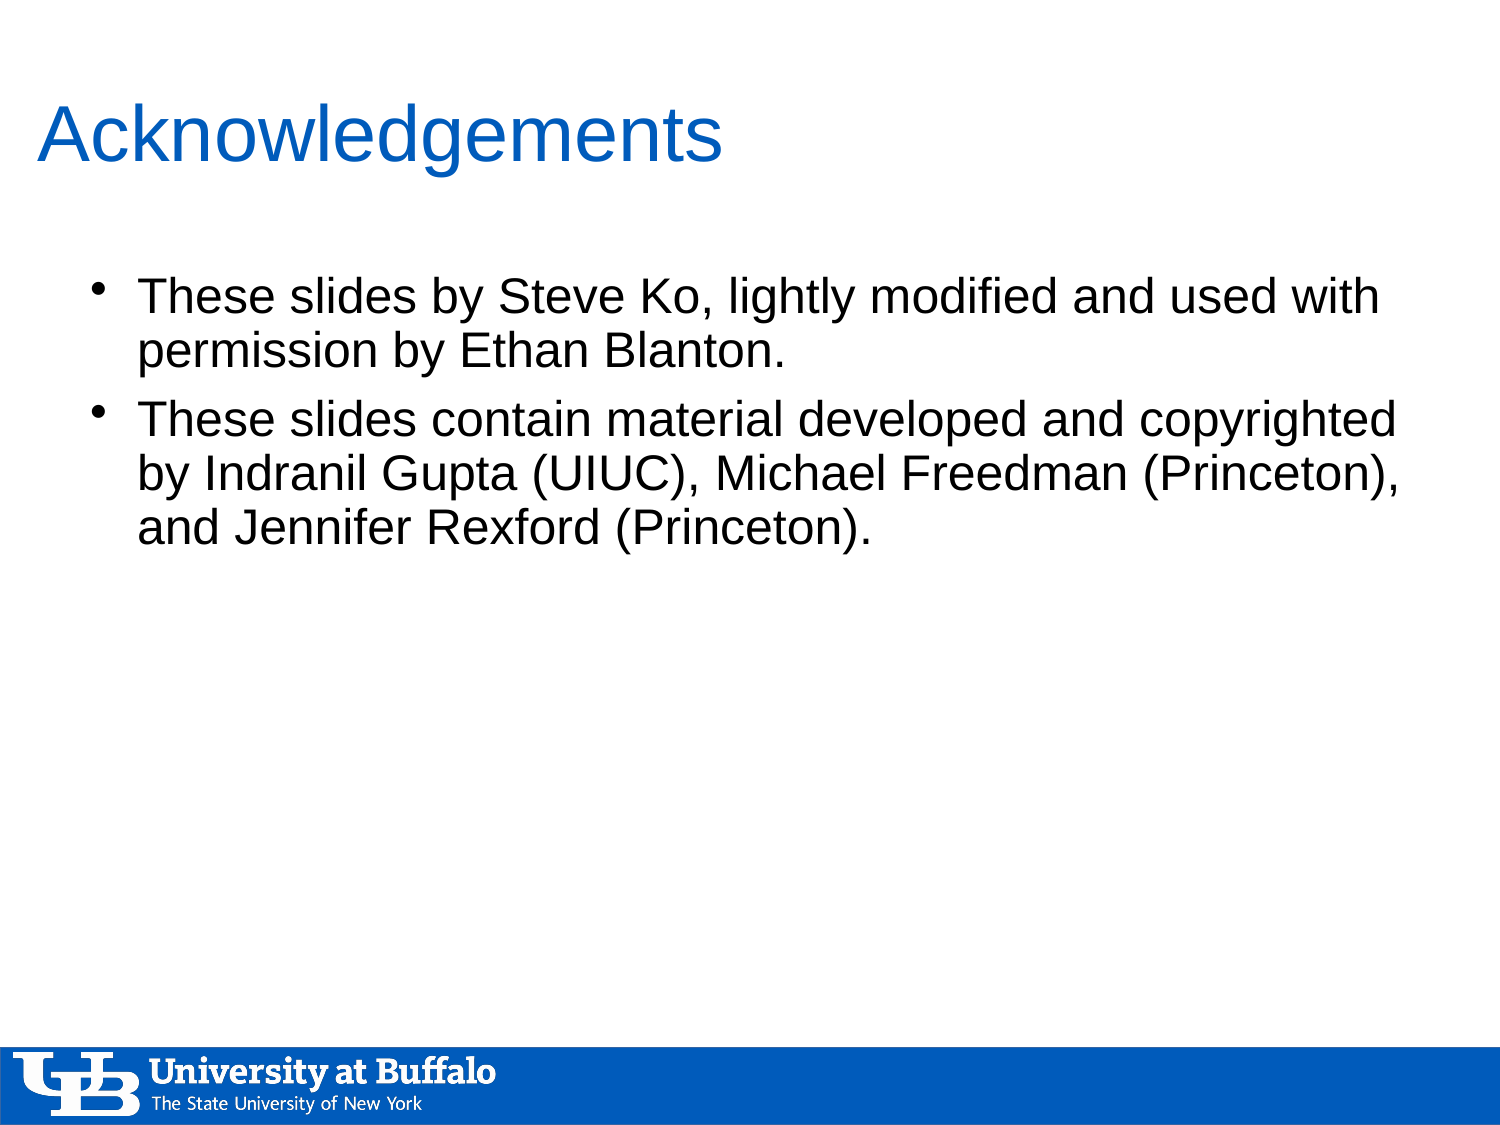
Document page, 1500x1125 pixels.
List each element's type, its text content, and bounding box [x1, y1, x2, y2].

title Acknowledgements [37, 40, 1388, 228]
picture [13, 1052, 496, 1116]
list These slides by Steve Ko, lightly modified and used with permission by Ethan Blanton. These slides contain material developed and copyrighted by Indranil Gupta (UIUC), Michael Freedman (Princeton), and Jennifer Rexford (Princeton). [75, 263, 1425, 916]
